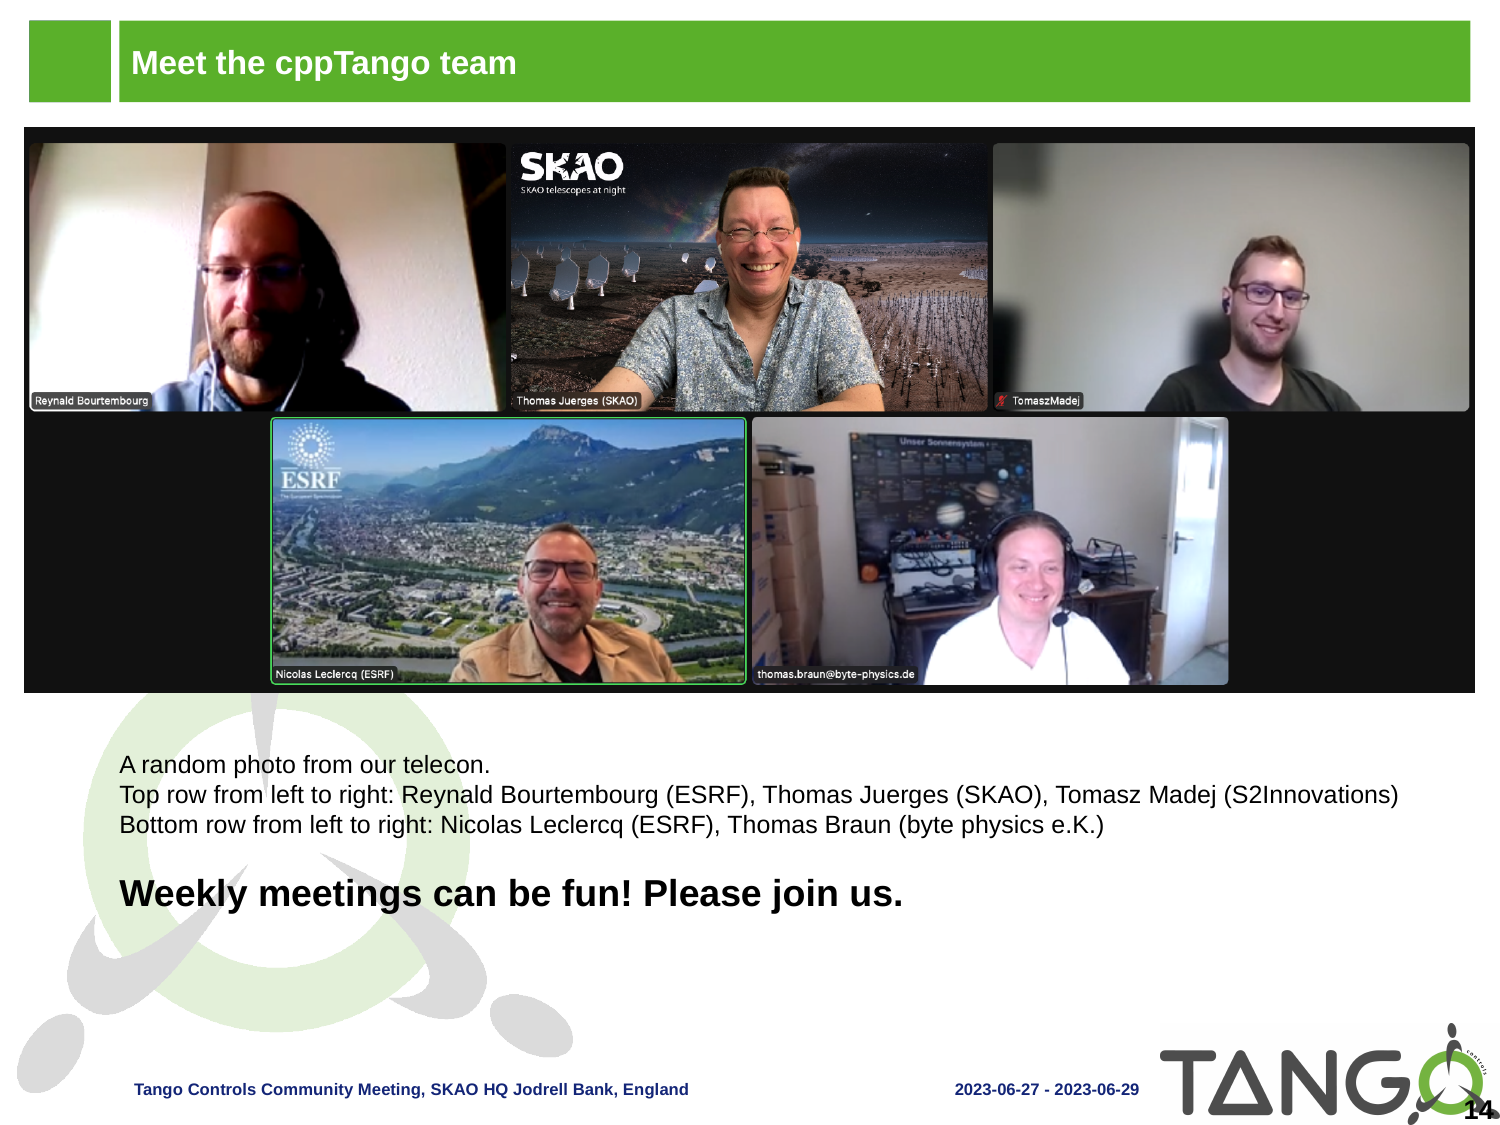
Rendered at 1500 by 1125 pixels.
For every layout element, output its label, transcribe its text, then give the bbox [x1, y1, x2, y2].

picture [1160, 1023, 1500, 1125]
title Meet the cppTango team [119, 20, 1471, 103]
picture [17, 127, 1475, 1093]
slide_number <number> [1403, 1038, 1494, 1125]
list A random photo from our telecon. Top row from left to right: Reynald Bourtembourg (ESRF), Thomas Juerges (SKAO), Tomasz Madej (S2Innovations) Bottom row from left to right: Nicolas Leclercq (ESRF), Thomas Braun (byte physics e.K.) Weekly meetings can be fun! Please join us. [119, 748, 1471, 1012]
picture [468, 1085, 475, 1093]
picture [498, 1085, 505, 1093]
